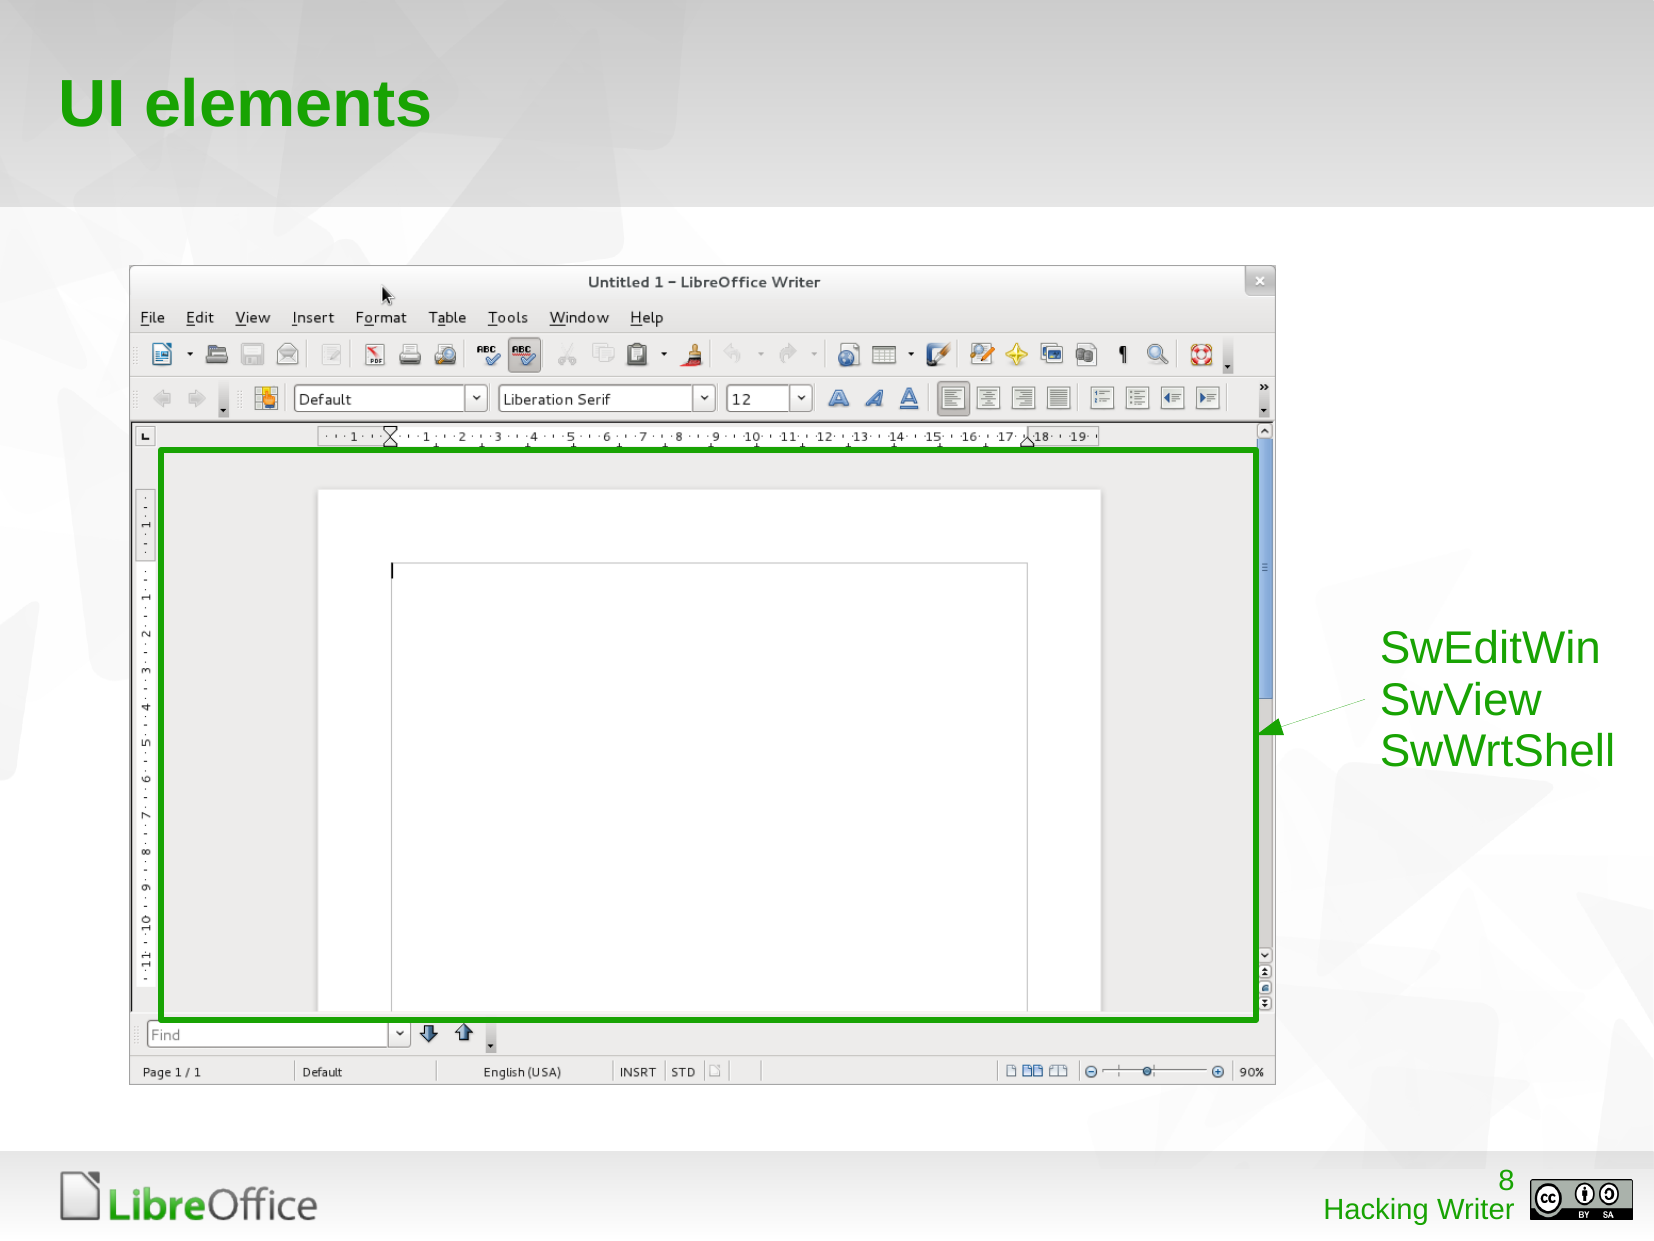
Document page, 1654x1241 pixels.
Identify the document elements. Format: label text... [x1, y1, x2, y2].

picture [0, 0, 1654, 1169]
title UI elements [59, 29, 1595, 178]
picture [41, 1152, 337, 1240]
picture [164, 453, 1253, 1017]
picture [1530, 1179, 1633, 1220]
text_box SwEditWin SwView SwWrtShell [1365, 615, 1654, 784]
